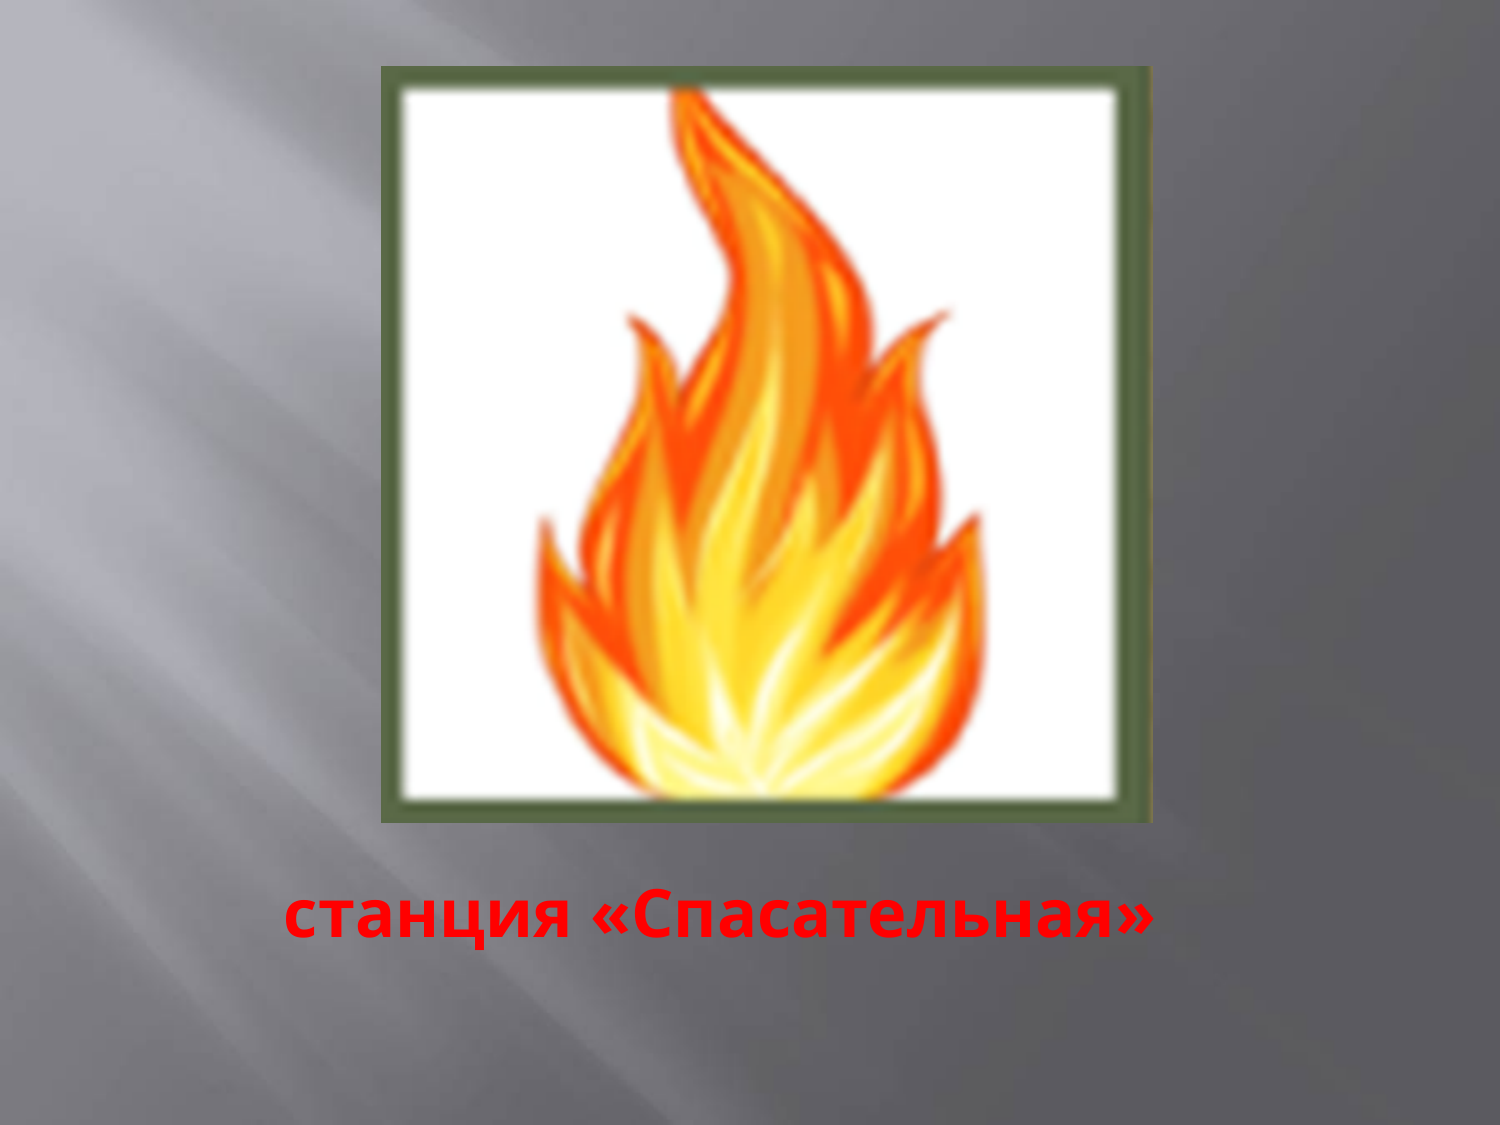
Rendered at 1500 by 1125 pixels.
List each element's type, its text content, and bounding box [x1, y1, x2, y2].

title станция «Спасательная» [183, 810, 1258, 1012]
picture [0, 0, 1500, 1125]
